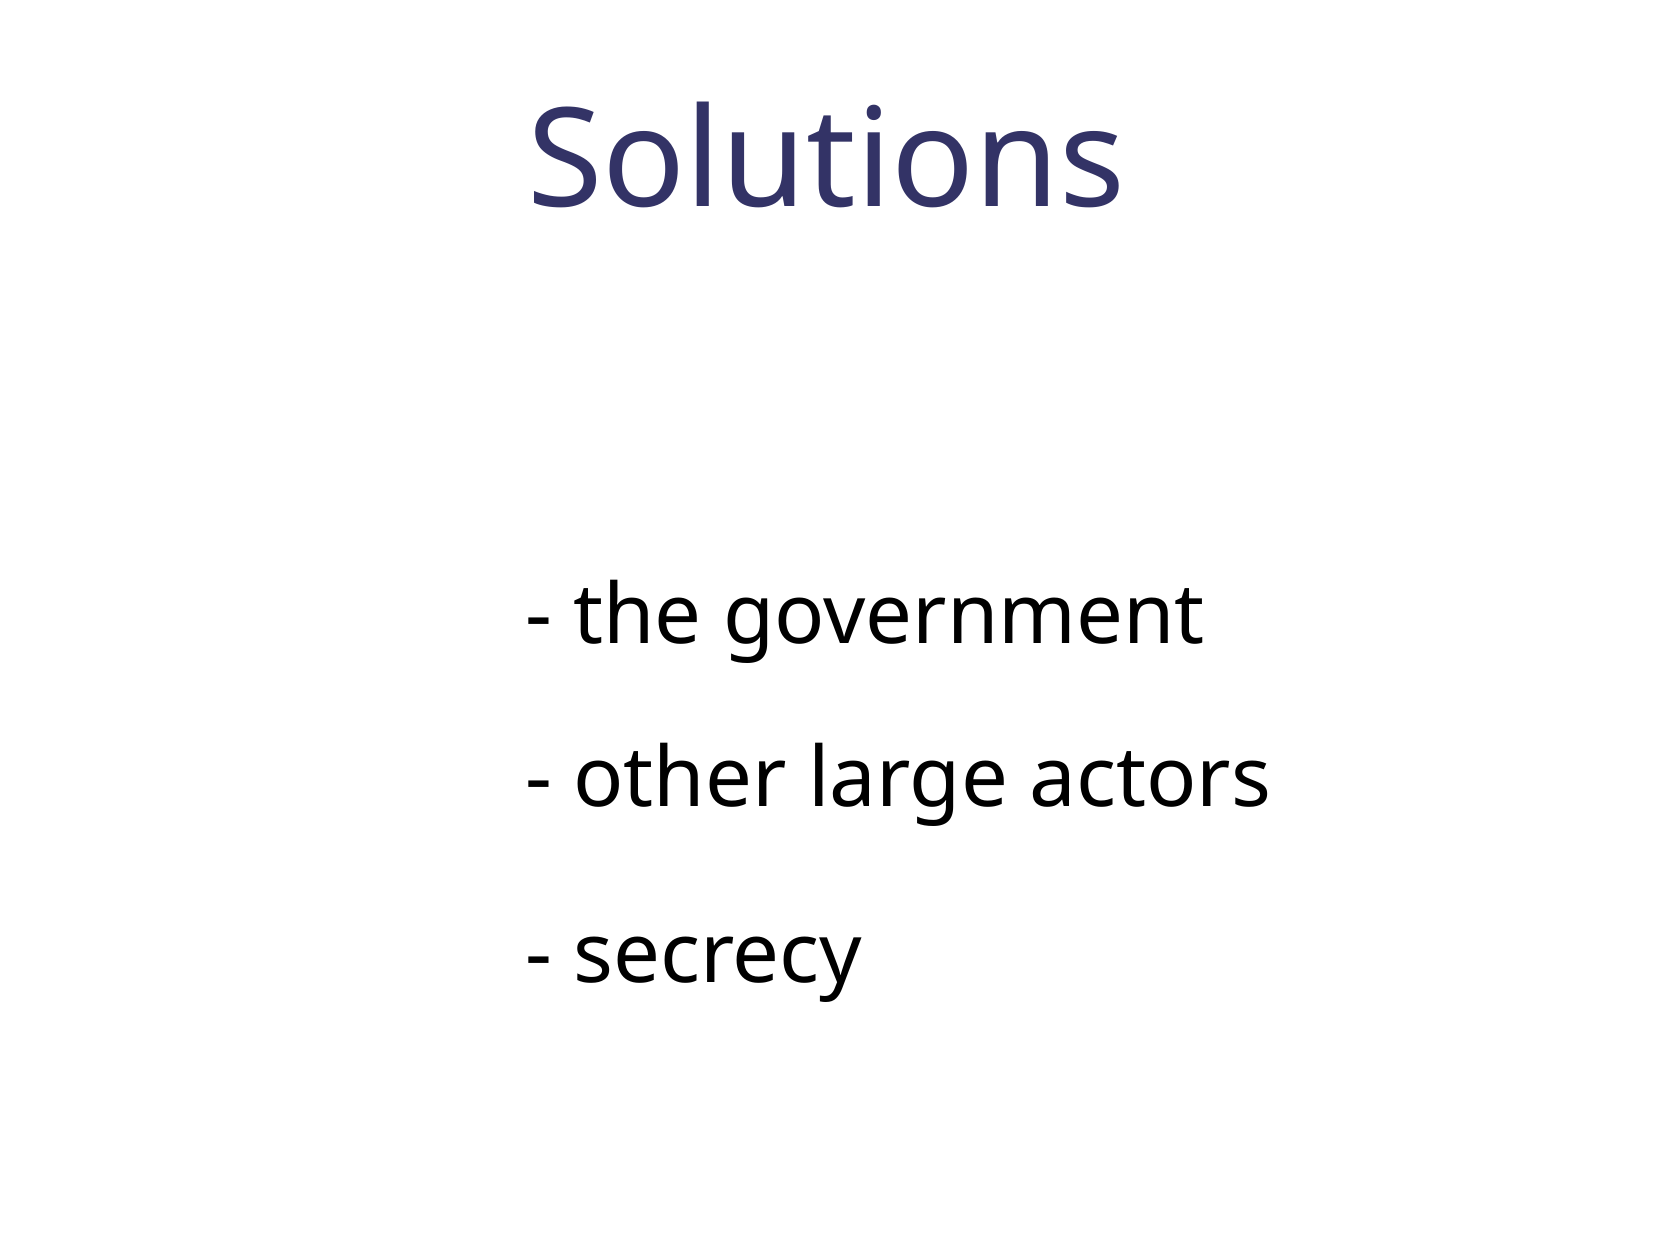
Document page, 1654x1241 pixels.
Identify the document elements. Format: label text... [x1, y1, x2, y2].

text_box - other large actors [525, 723, 1366, 826]
subtitle - the government [525, 553, 1351, 669]
text_box - secrecy [525, 900, 1366, 1002]
title Solutions [82, 56, 1571, 250]
